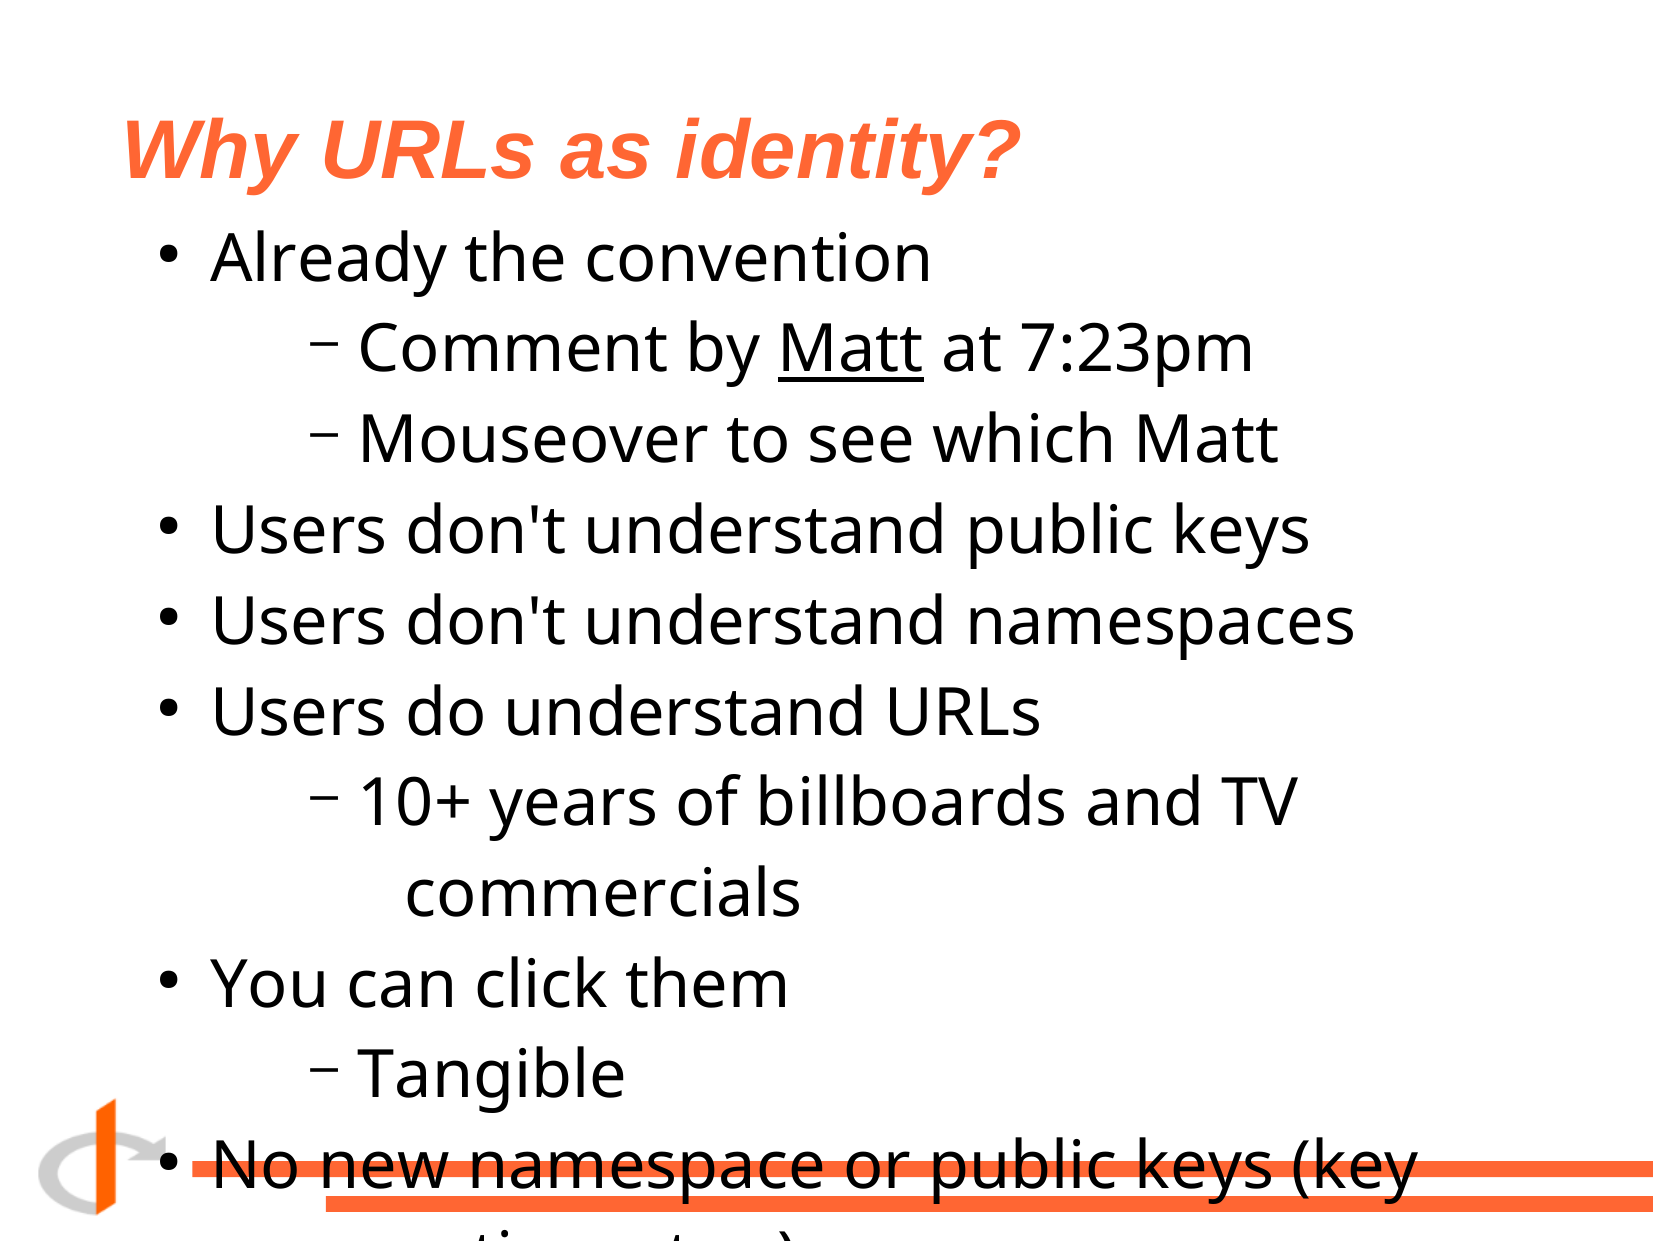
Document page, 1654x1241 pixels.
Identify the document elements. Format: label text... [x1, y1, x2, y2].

title Why URLs as identity? [121, 46, 1534, 209]
picture [33, 1090, 170, 1220]
list Already the convention Comment by Matt at 7:23pm Mouseover to see which Matt Users don't understand public keys Users don't understand namespaces Users do understand URLs 10+ years of billboards and TV commercials You can click them Tangible No new namespace or public keys (key revocation, etc...) [121, 209, 1561, 1126]
